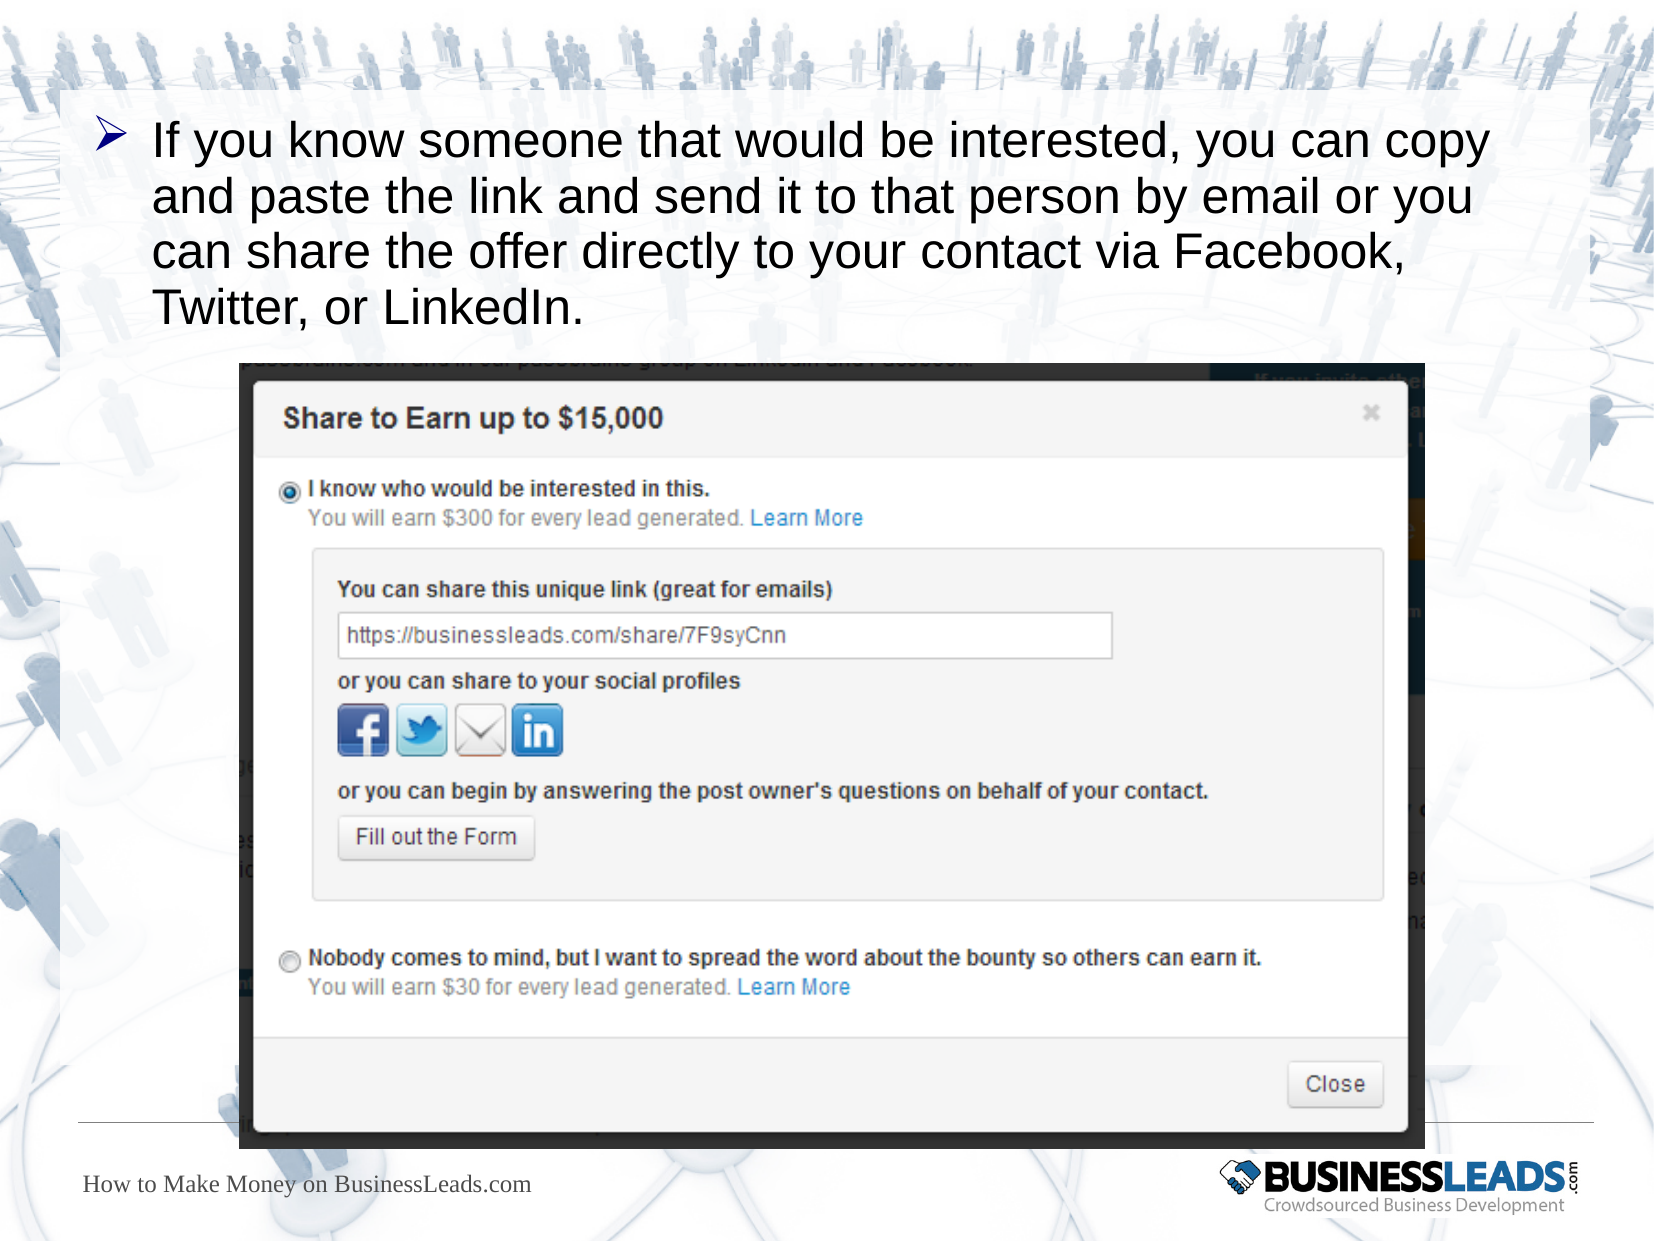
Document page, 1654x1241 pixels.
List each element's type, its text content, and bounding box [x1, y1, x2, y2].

picture [0, 3, 1654, 1241]
list If you know someone that would be interested, you can copy and paste the link and send it to that person by email or you can share the offer directly to your contact via Facebook, Twitter, or LinkedIn. [91, 112, 1562, 921]
